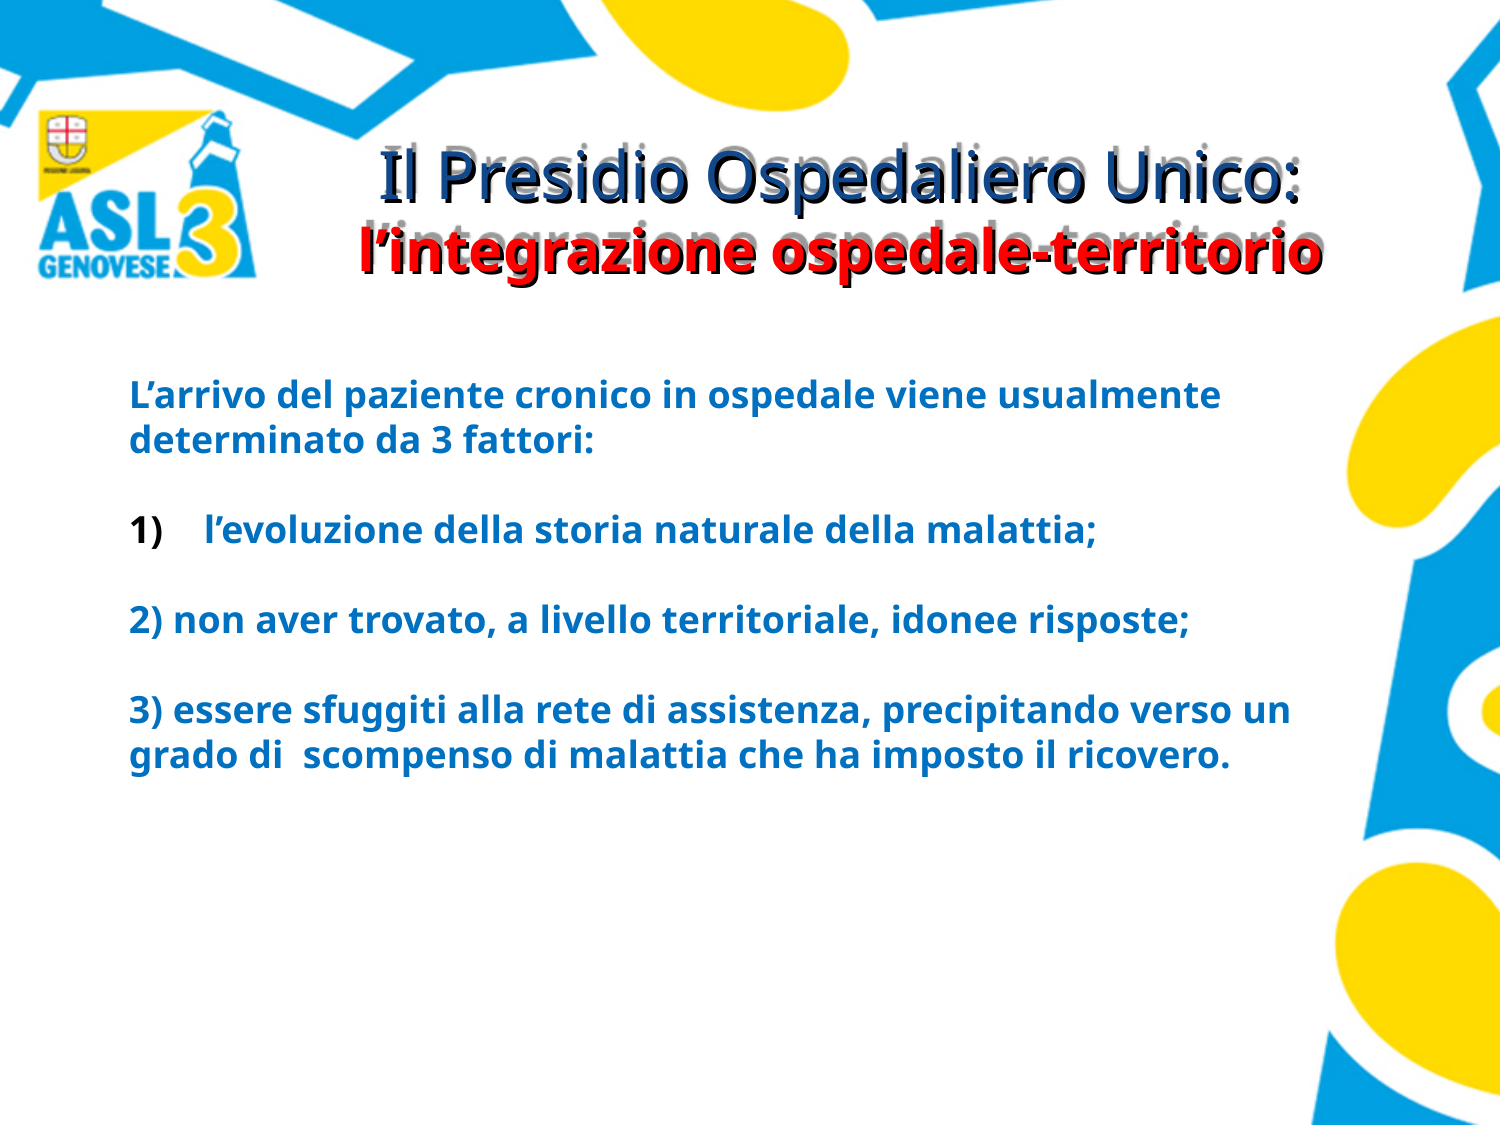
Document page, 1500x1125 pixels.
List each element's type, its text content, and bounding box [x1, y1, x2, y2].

text_box L’arrivo del paziente cronico in ospedale viene usualmente determinato da 3 fattori: l’evoluzione della storia naturale della malattia; 2) non aver trovato, a livello territoriale, idonee risposte; 3) essere sfuggiti alla rete di assistenza, precipitando verso un grado di scompenso di malattia che ha imposto il ricovero. [114, 363, 1402, 783]
text_box Il Presidio Ospedaliero Unico: l’integrazione ospedale-territorio [242, 125, 1438, 302]
